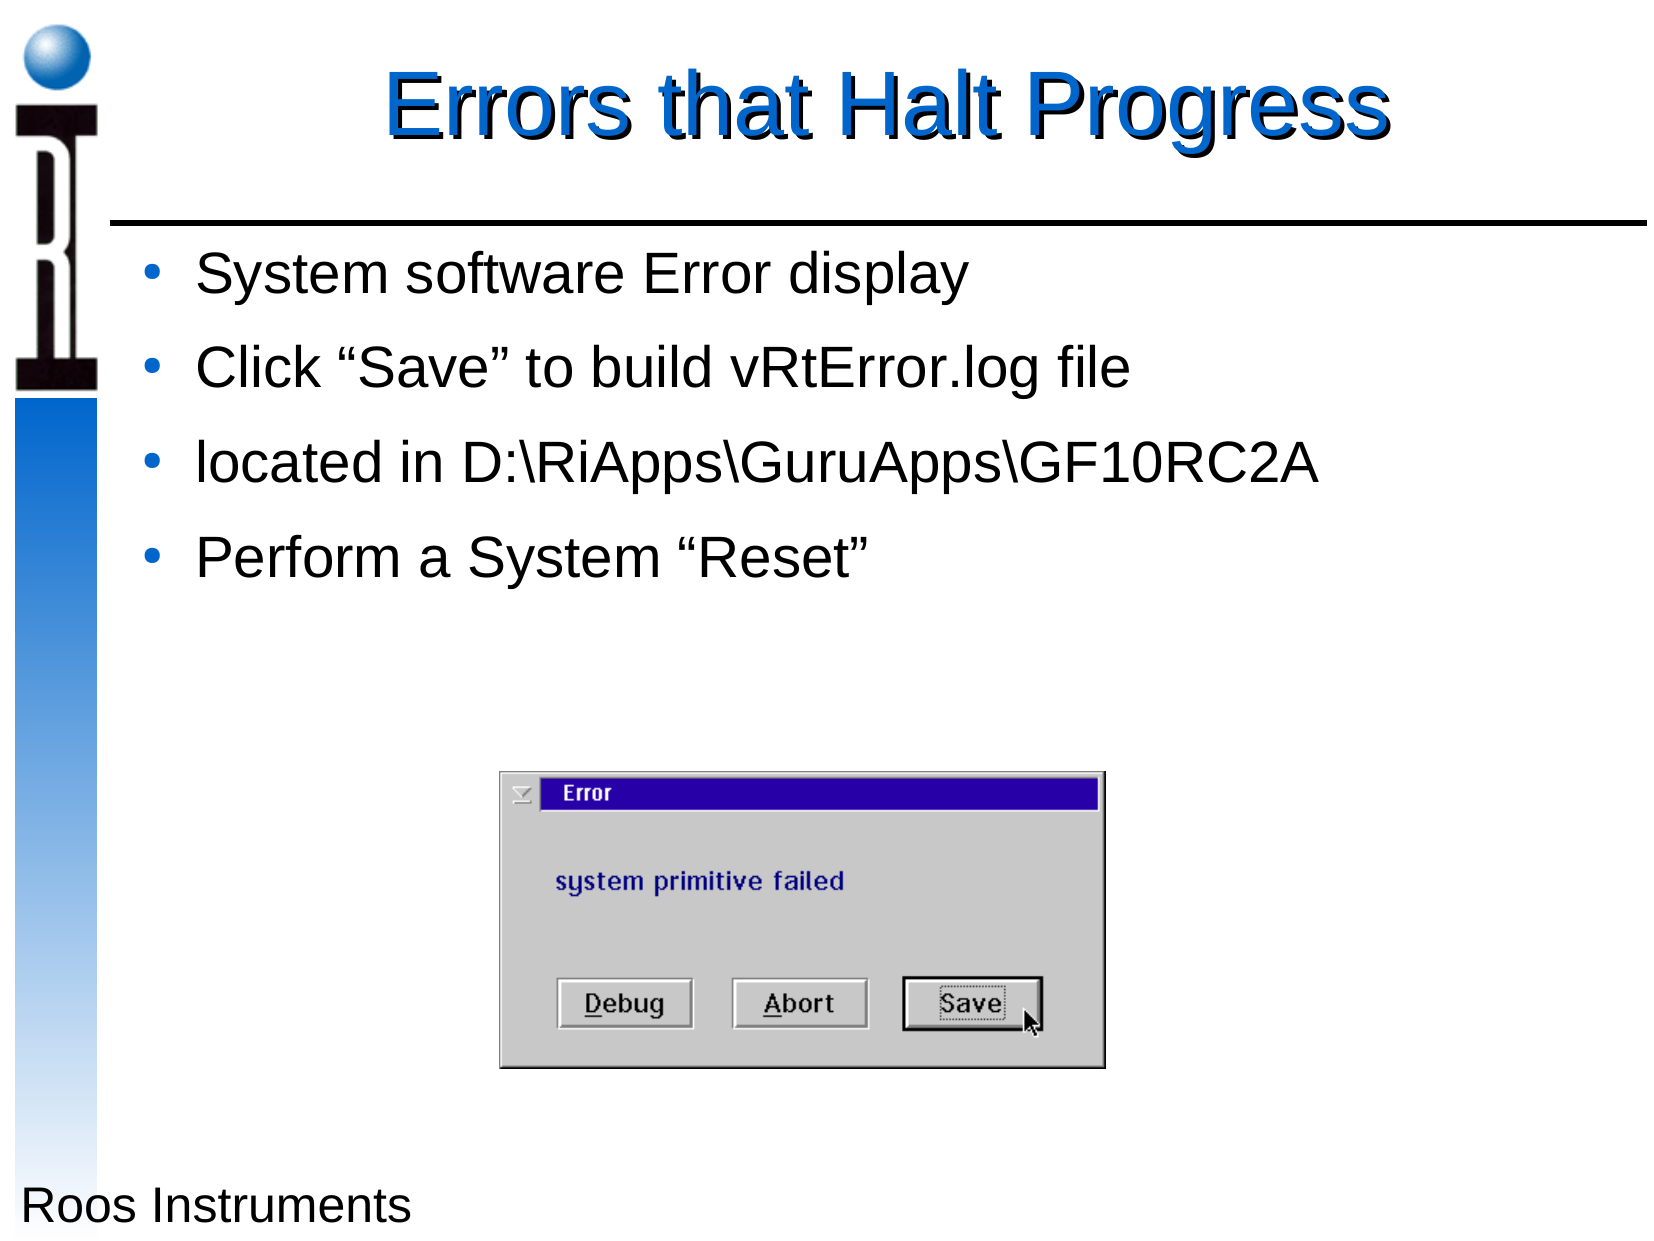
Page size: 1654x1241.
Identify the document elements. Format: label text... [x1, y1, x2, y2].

title Errors that Halt Progress [121, 0, 1654, 208]
list System software Error display Click “Save” to build vRtError.log file located in D:\RiApps\GuruApps\GF10RC2A Perform a System “Reset” [124, 240, 1654, 1109]
picture [499, 771, 1106, 1069]
picture [11, 20, 103, 398]
